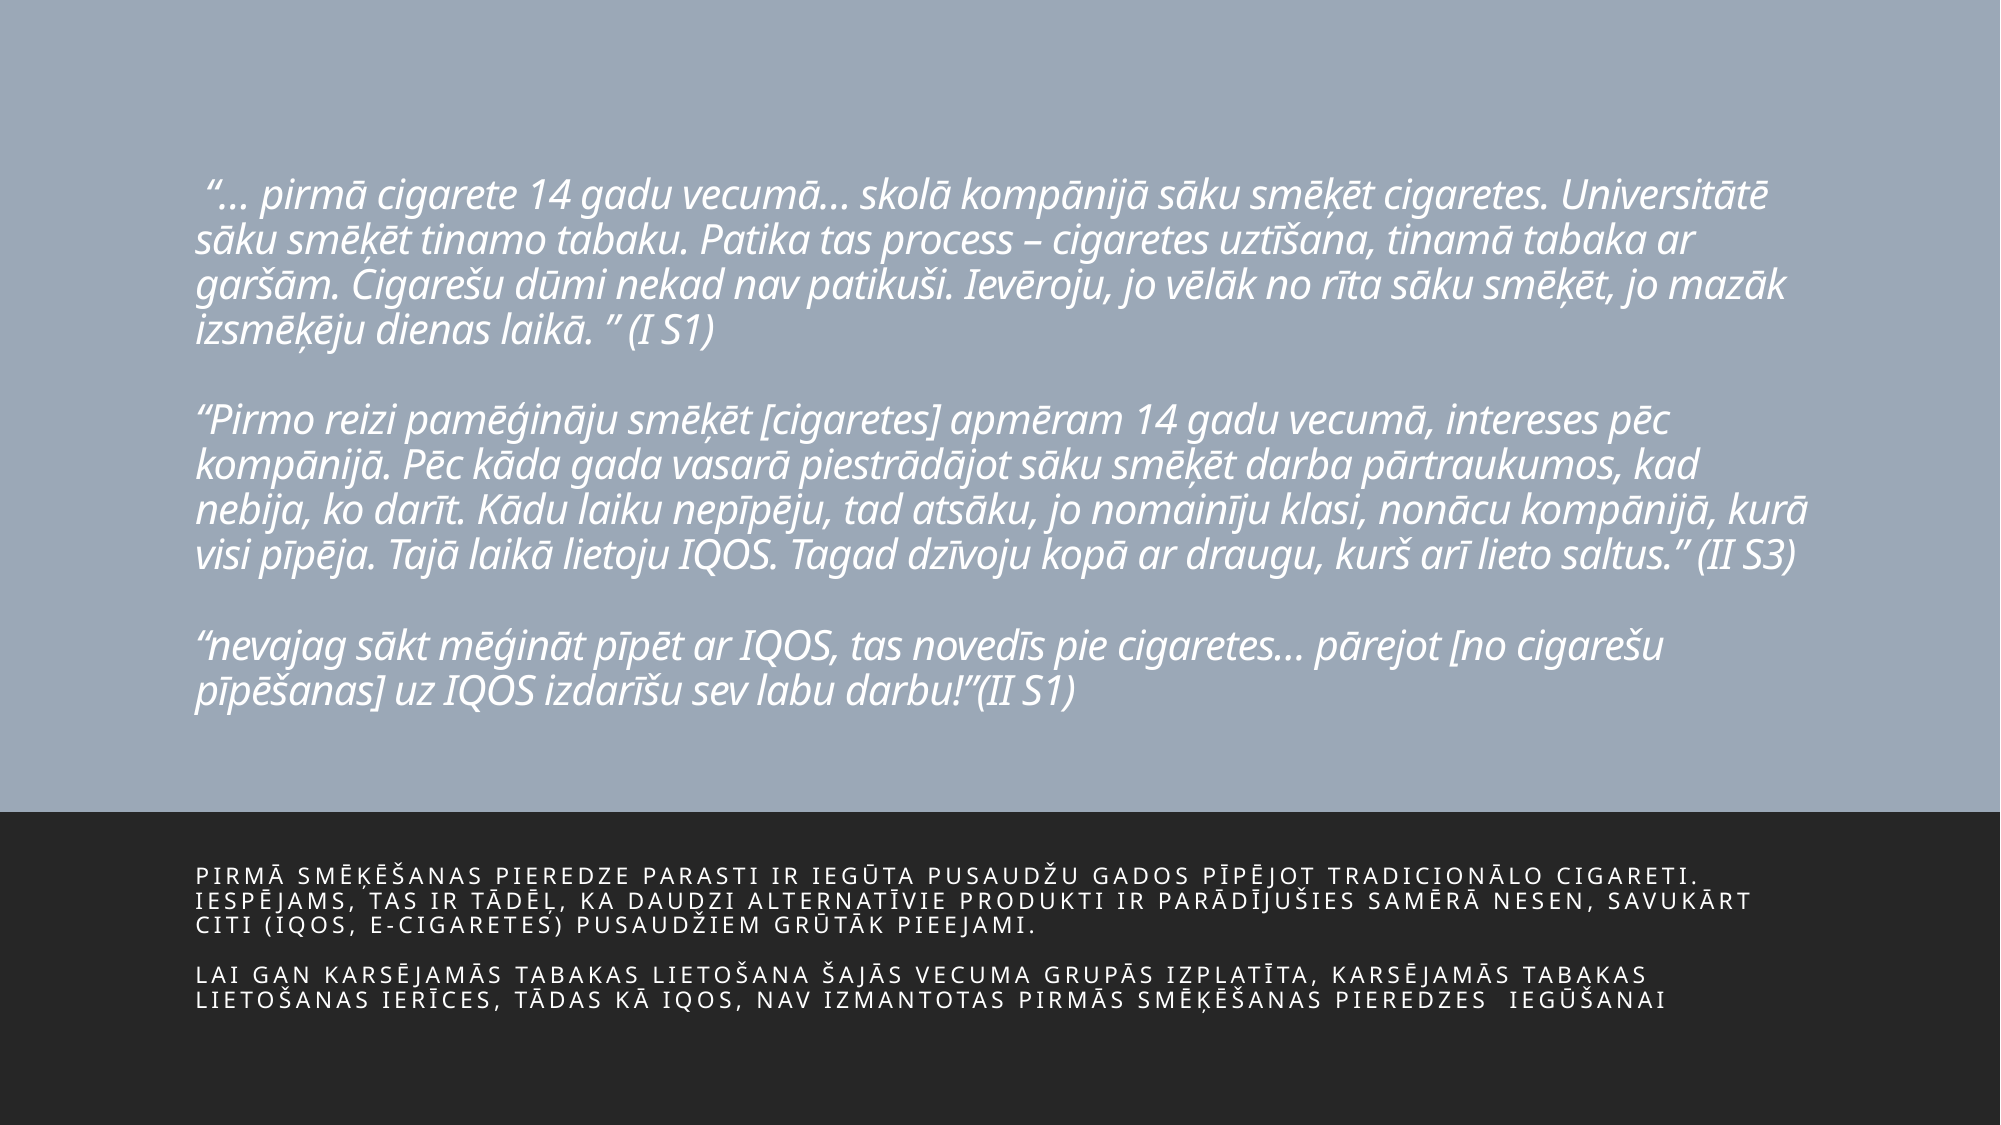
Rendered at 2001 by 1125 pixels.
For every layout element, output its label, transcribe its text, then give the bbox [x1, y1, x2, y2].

subtitle Pirmā smēķēšanas pieredze parasti ir iegūta pusaudžu gados pīpējot tradicionālo cigareti. Iespējams, tas ir tādēļ, ka daudzi alternatīvie produkti ir parādījušies samērā nesen, savukārt citi (IQOS, e-cigaretes) pusaudžiem grūtāk pieejami. Lai gan karsējamās tabakas lietošana šajās vecuma grupās izplatīta, karsējamās tabakas lietošanas ierīces, tādas kā IQOS, nav izmantotas pirmās smēķēšanas pieredzes iegūšanai [180, 857, 1831, 1045]
title “… pirmā cigarete 14 gadu vecumā… skolā kompānijā sāku smēķēt cigaretes. Universitātē sāku smēķēt tinamo tabaku. Patika tas process – cigaretes uztīšana, tinamā tabaka ar garšām. Cigarešu dūmi nekad nav patikuši. Ievēroju, jo vēlāk no rīta sāku smēķēt, jo mazāk izsmēķēju dienas laikā. ” (I S1) “Pirmo reizi pamēģināju smēķēt [cigaretes] apmēram 14 gadu vecumā, intereses pēc kompānijā. Pēc kāda gada vasarā piestrādājot sāku smēķēt darba pārtraukumos, kad nebija, ko darīt. Kādu laiku nepīpēju, tad atsāku, jo nomainīju klasi, nonācu kompānijā, kurā visi pīpēja. Tajā laikā lietoju IQOS. Tagad dzīvoju kopā ar draugu, kurš arī lieto saltus.” (II S3) “nevajag sākt mēģināt pīpēt ar IQOS, tas novedīs pie cigaretes… pārejot [no cigarešu pīpēšanas] uz IQOS izdarīšu sev labu darbu!”(II S1) [180, 124, 1831, 763]
text_box [0, 0, 2000, 1125]
